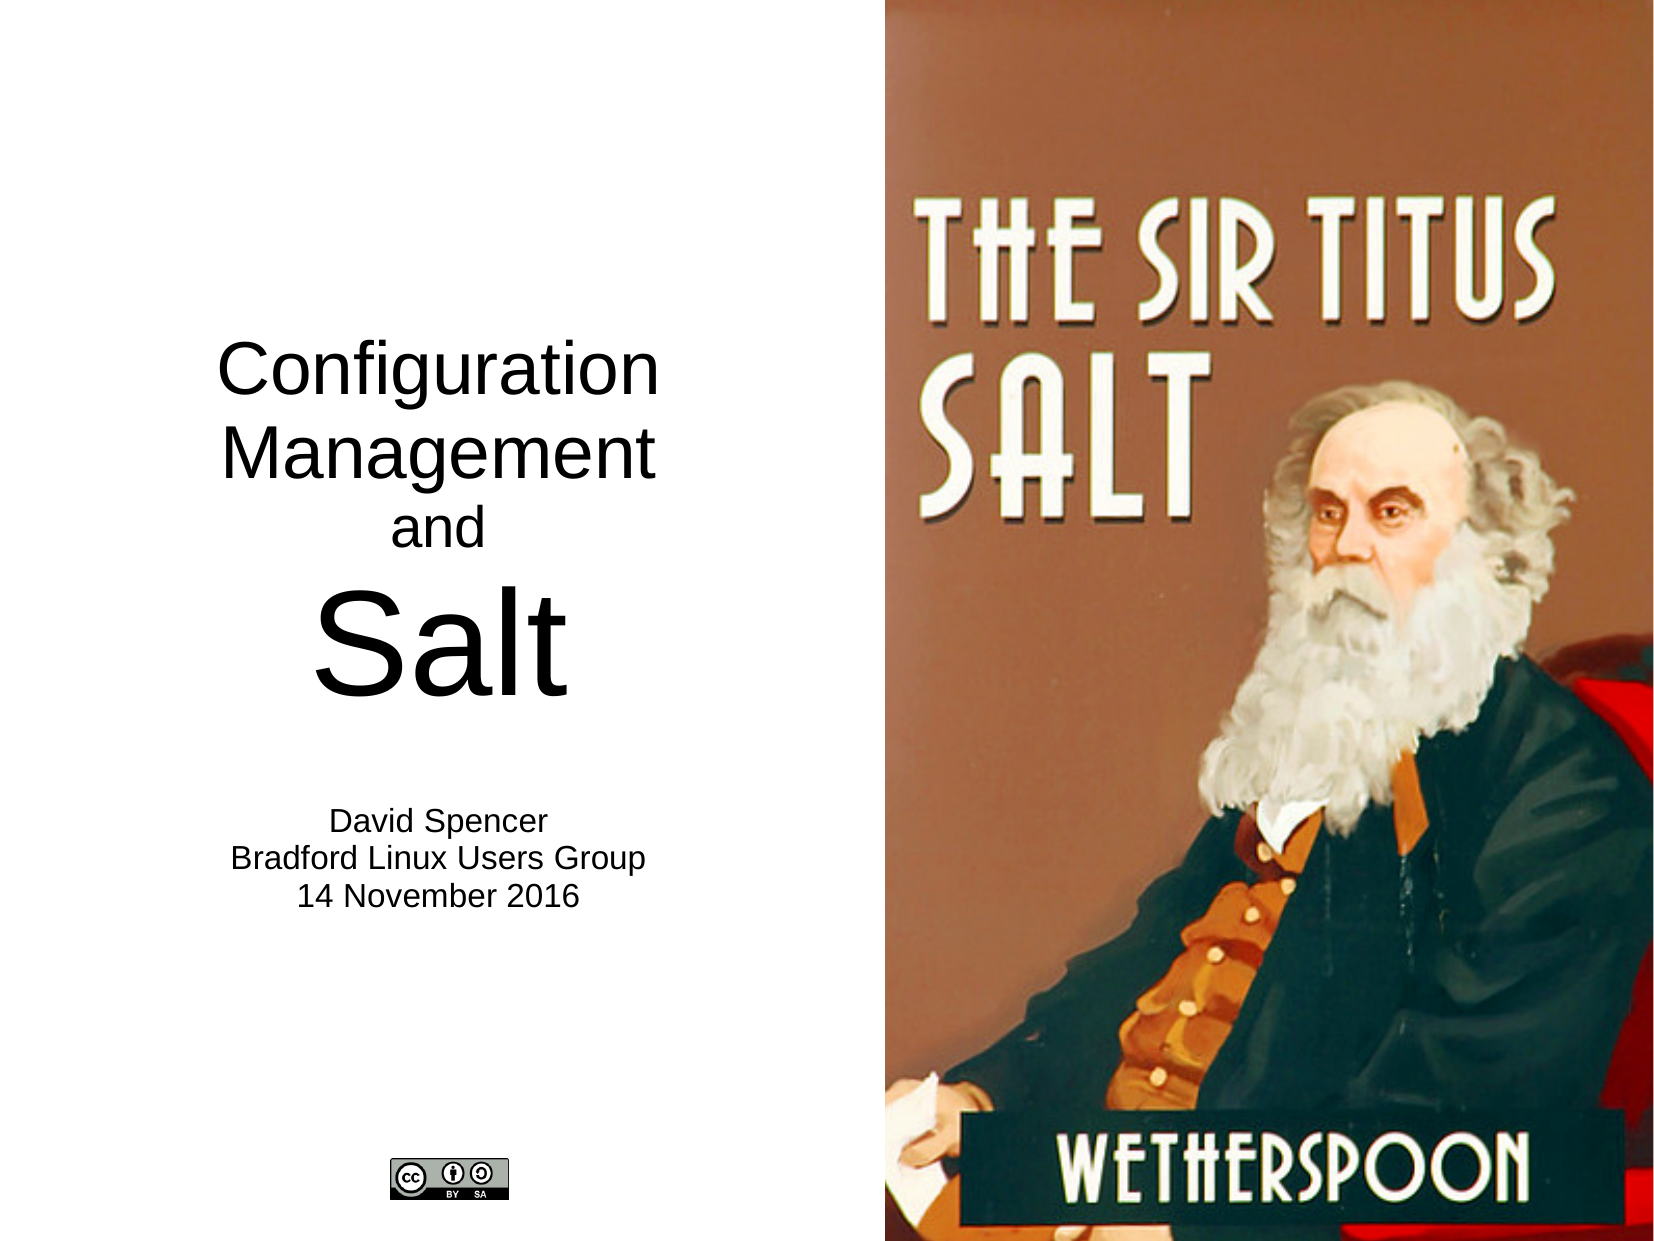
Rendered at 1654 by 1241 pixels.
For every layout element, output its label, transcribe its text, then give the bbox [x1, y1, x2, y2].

subtitle Configuration Management and Salt David Spencer Bradford Linux Users Group 14 November 2016 [75, 0, 803, 1241]
picture [885, 0, 1654, 1241]
picture [390, 1158, 509, 1201]
